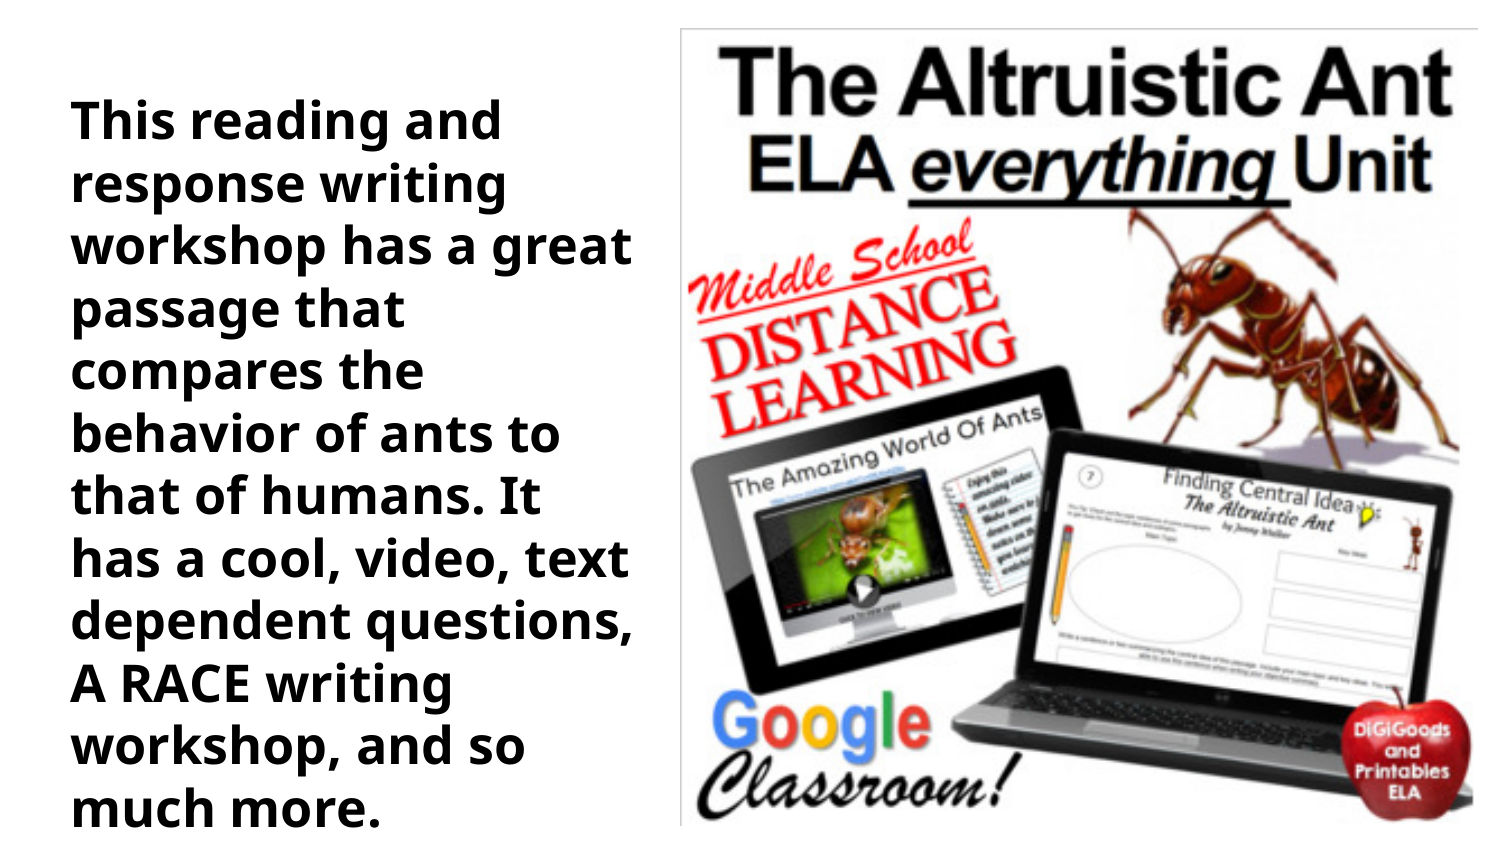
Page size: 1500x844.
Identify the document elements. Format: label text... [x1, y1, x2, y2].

picture [680, 28, 1478, 826]
text_box This reading and response writing workshop has a great passage that compares the behavior of ants to that of humans. It has a cool, video, text dependent questions, A RACE writing workshop, and so much more. View This Resource [55, 72, 652, 679]
